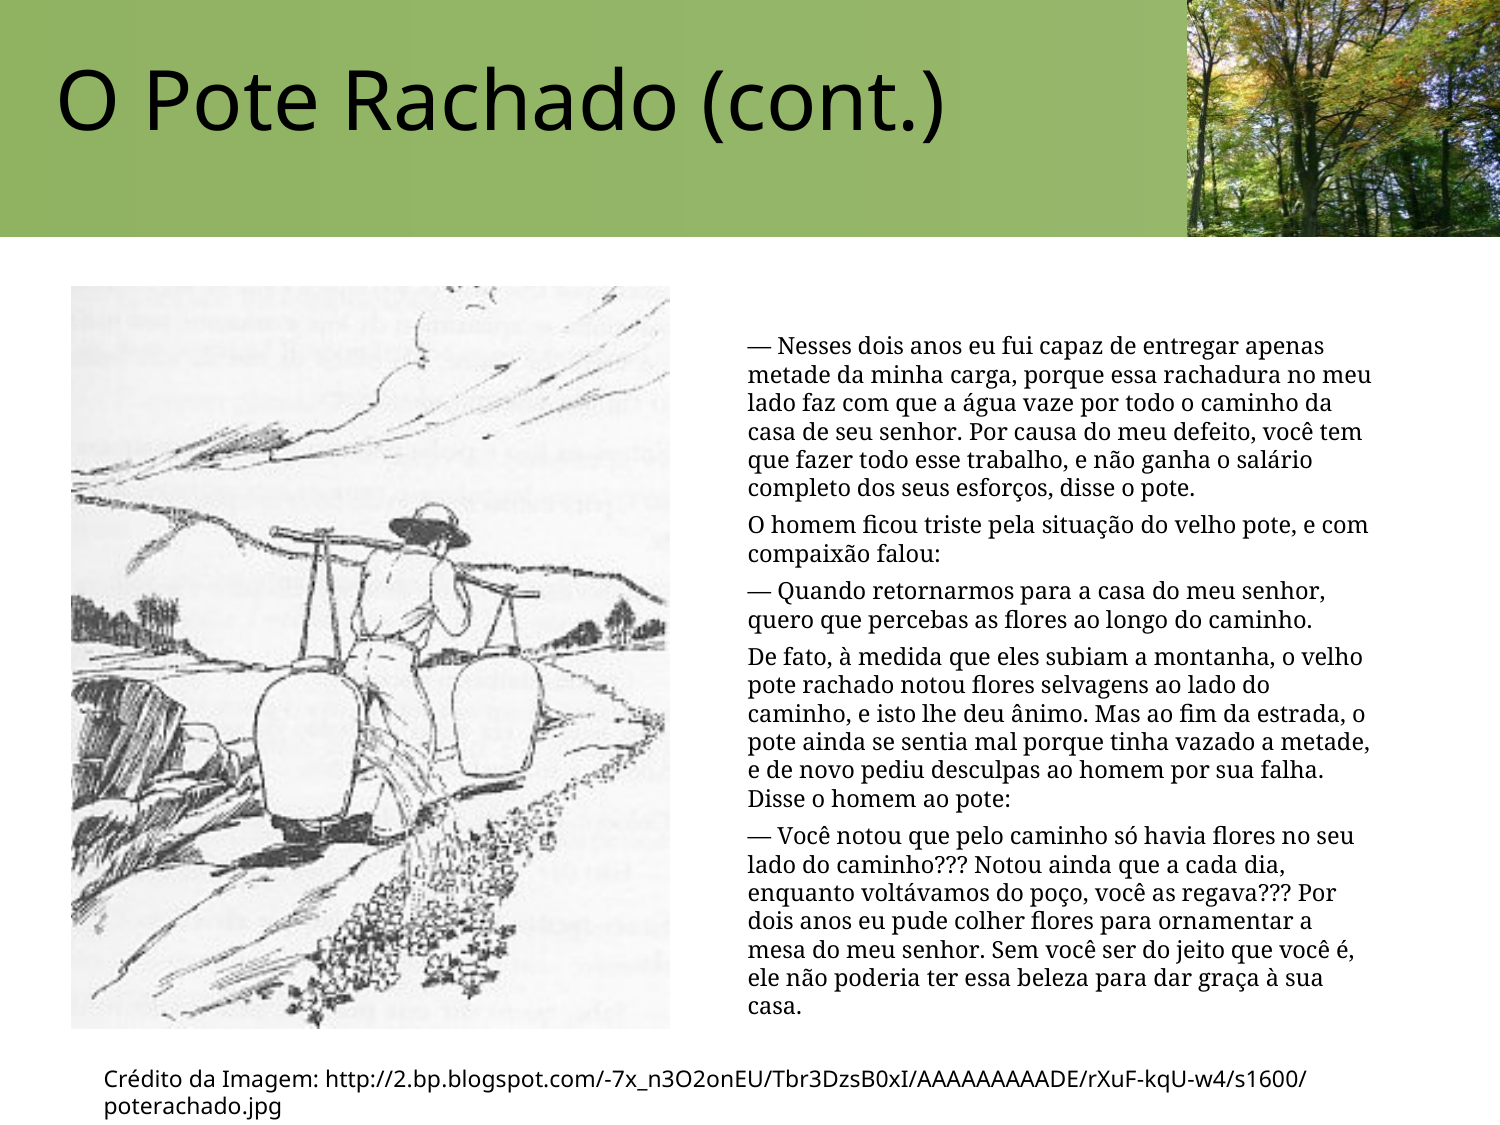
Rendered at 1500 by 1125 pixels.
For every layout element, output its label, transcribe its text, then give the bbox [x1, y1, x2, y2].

picture [71, 286, 670, 1029]
list — Nesses dois anos eu fui capaz de entregar apenas metade da minha carga, porque essa rachadura no meu lado faz com que a água vaze por todo o caminho da casa de seu senhor. Por causa do meu defeito, você tem que fazer todo esse trabalho, e não ganha o salário completo dos seus esforços, disse o pote. O homem ficou triste pela situação do velho pote, e com compaixão falou: — Quando retornarmos para a casa do meu senhor, quero que percebas as flores ao longo do caminho. De fato, à medida que eles subiam a montanha, o velho pote rachado notou flores selvagens ao lado do caminho, e isto lhe deu ânimo. Mas ao fim da estrada, o pote ainda se sentia mal porque tinha vazado a metade, e de novo pediu desculpas ao homem por sua falha. Disse o homem ao pote: — Você notou que pelo caminho só havia flores no seu lado do caminho??? Notou ainda que a cada dia, enquanto voltávamos do poço, você as regava??? Por dois anos eu pude colher flores para ornamentar a mesa do meu senhor. Sem você ser do jeito que você é, ele não poderia ter essa beleza para dar graça à sua casa. [732, 286, 1392, 1029]
title O Pote Rachado (cont.) [41, 21, 1164, 173]
picture [1187, 0, 1500, 237]
text_box Crédito da Imagem: http://2.bp.blogspot.com/-7x_n3O2onEU/Tbr3DzsB0xI/AAAAAAAAADE/rXuF-kqU-w4/s1600/poterachado.jpg [88, 1057, 1418, 1100]
